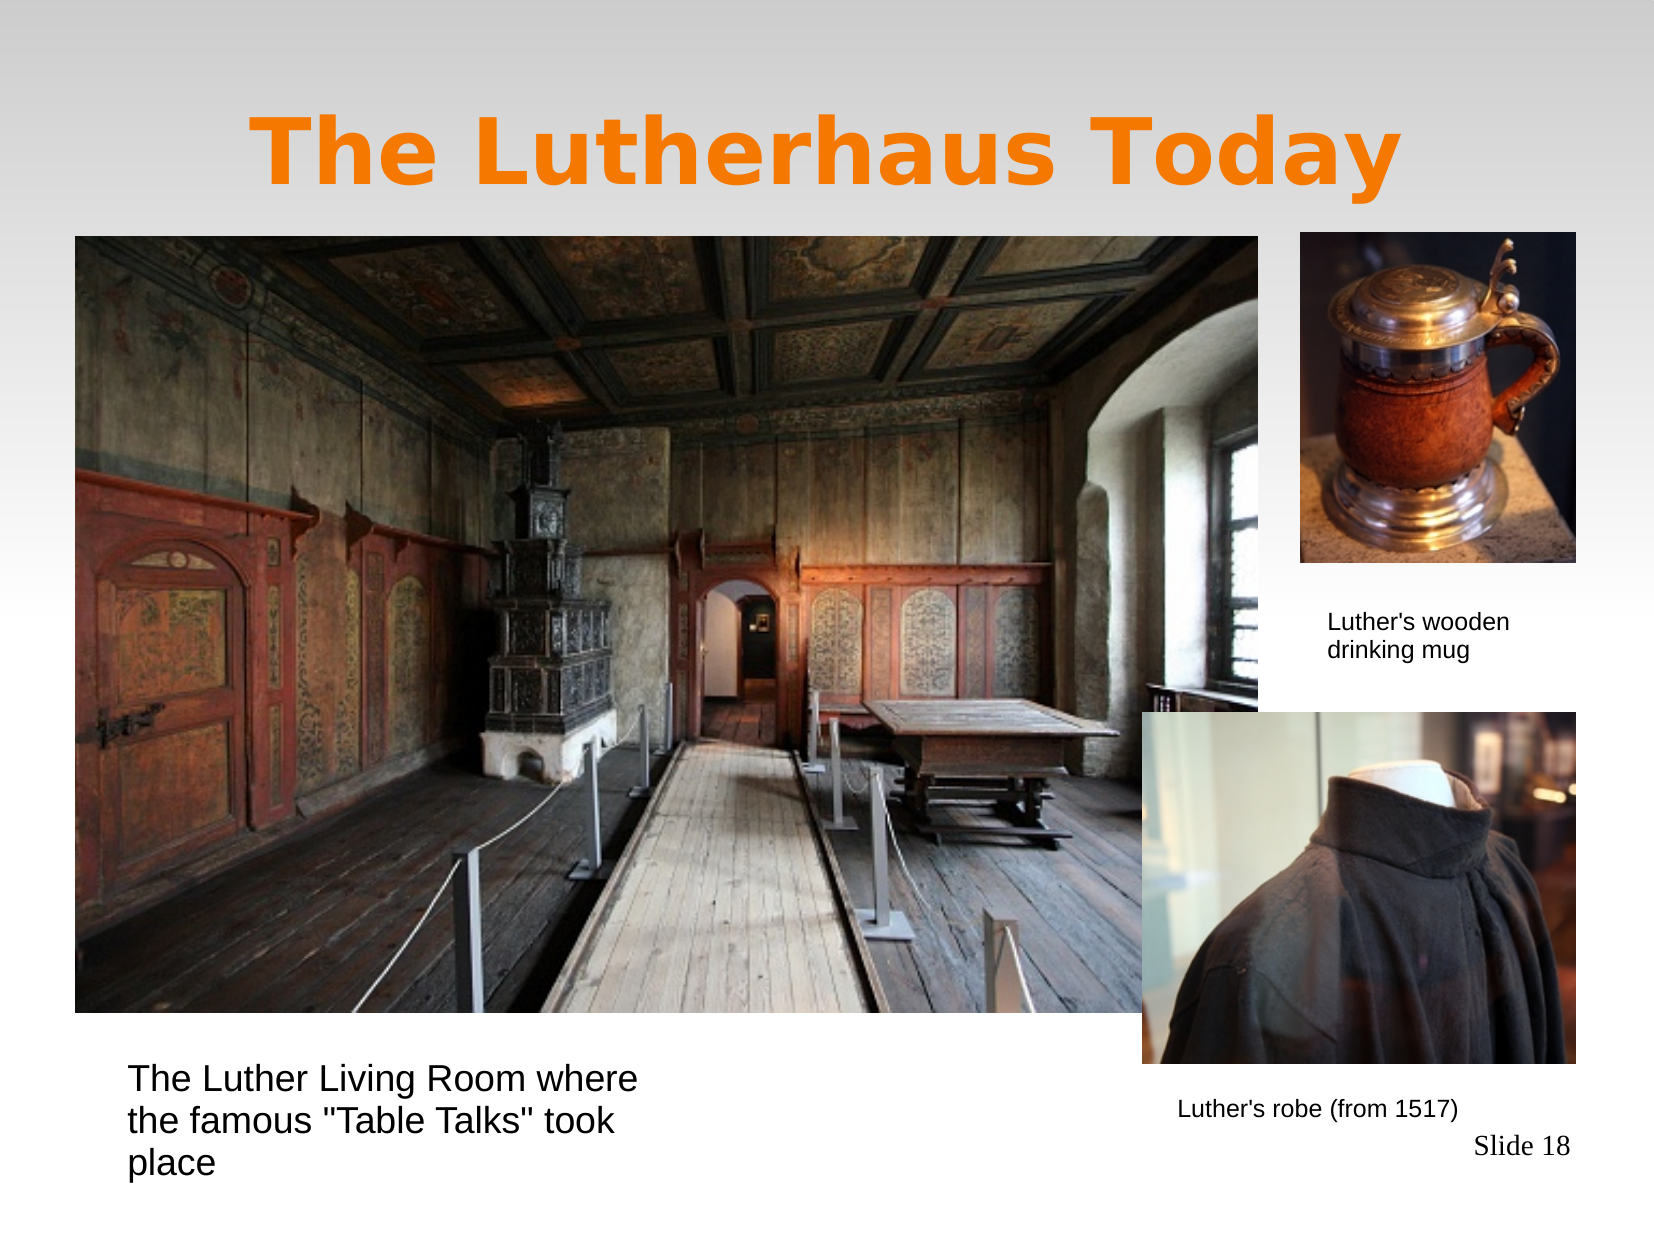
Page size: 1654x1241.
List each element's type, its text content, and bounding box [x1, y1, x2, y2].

picture [1300, 232, 1576, 563]
text_box The Luther Living Room where the famous "Table Talks" took place [112, 1050, 713, 1191]
title The Lutherhaus Today [82, 56, 1571, 250]
text_box Luther's robe (from 1517) [1162, 1087, 1576, 1131]
text_box Luther's wooden drinking mug [1312, 600, 1576, 671]
picture [75, 236, 1576, 1064]
